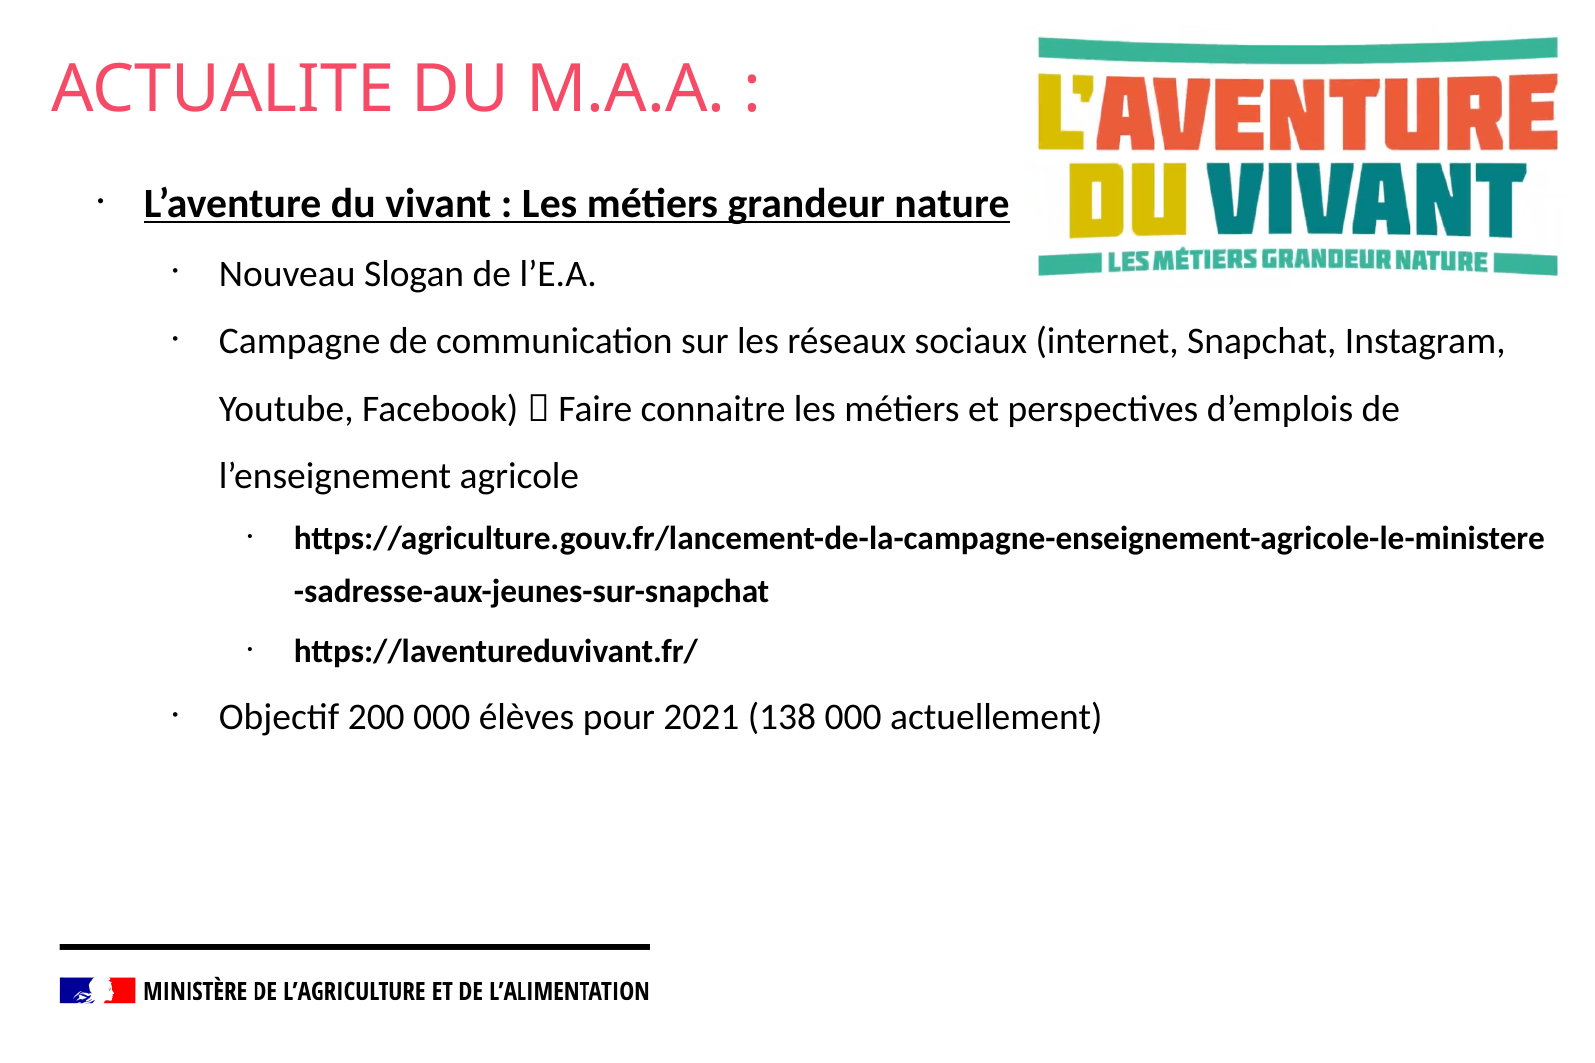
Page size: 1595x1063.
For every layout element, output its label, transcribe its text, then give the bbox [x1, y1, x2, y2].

picture [59, 944, 650, 1004]
text_box L’aventure du vivant : Les métiers grandeur nature Nouveau Slogan de l’E.A. Campagne de communication sur les réseaux sociaux (internet, Snapchat, Instagram, Youtube, Facebook)  Faire connaitre les métiers et perspectives d’emplois de l’enseignement agricole https://agriculture.gouv.fr/lancement-de-la-campagne-enseignement-agricole-le-ministere-sadresse-aux-jeunes-sur-snapchat https://laventureduvivant.fr/ Objectif 200 000 élèves pour 2021 (138 000 actuellement) [82, 143, 1569, 924]
title ACTUALITE DU M.A.A. : [36, 37, 1025, 230]
picture [1025, 25, 1569, 288]
